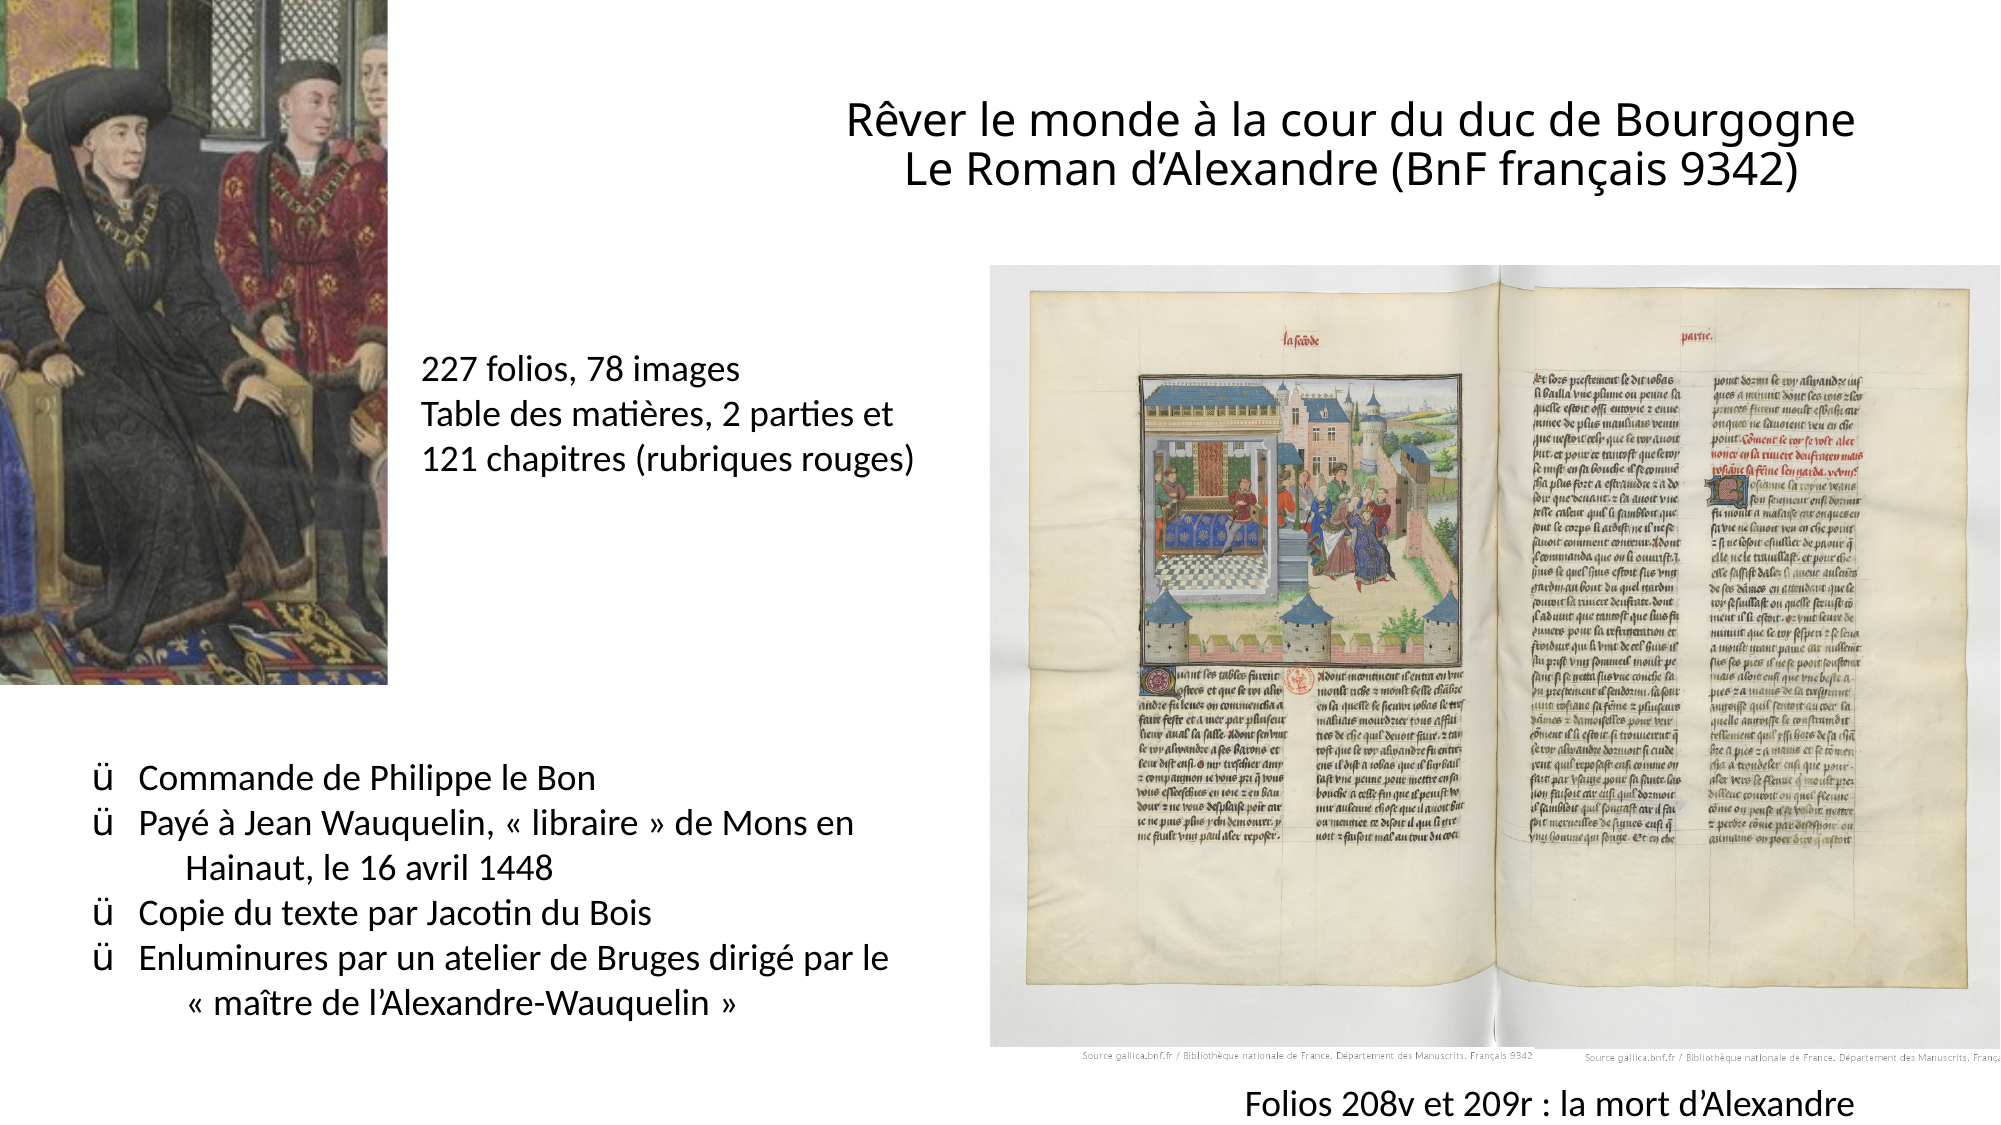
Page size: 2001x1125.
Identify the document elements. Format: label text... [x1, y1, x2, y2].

picture [989, 265, 2000, 1066]
text_box Folios 208v et 209r : la mort d’Alexandre [1229, 1071, 1873, 1125]
title Rêver le monde à la cour du duc de Bourgogne Le Roman d’Alexandre (BnF français 9342) [745, 37, 1958, 255]
text_box 227 folios, 78 images Table des matières, 2 parties et 121 chapitres (rubriques rouges) [406, 337, 972, 532]
picture [0, 0, 388, 685]
text_box Commande de Philippe le Bon Payé à Jean Wauquelin, « libraire » de Mons en Hainaut, le 16 avril 1448 Copie du texte par Jacotin du Bois Enluminures par un atelier de Bruges dirigé par le « maître de l’Alexandre-Wauquelin » [76, 745, 989, 1034]
